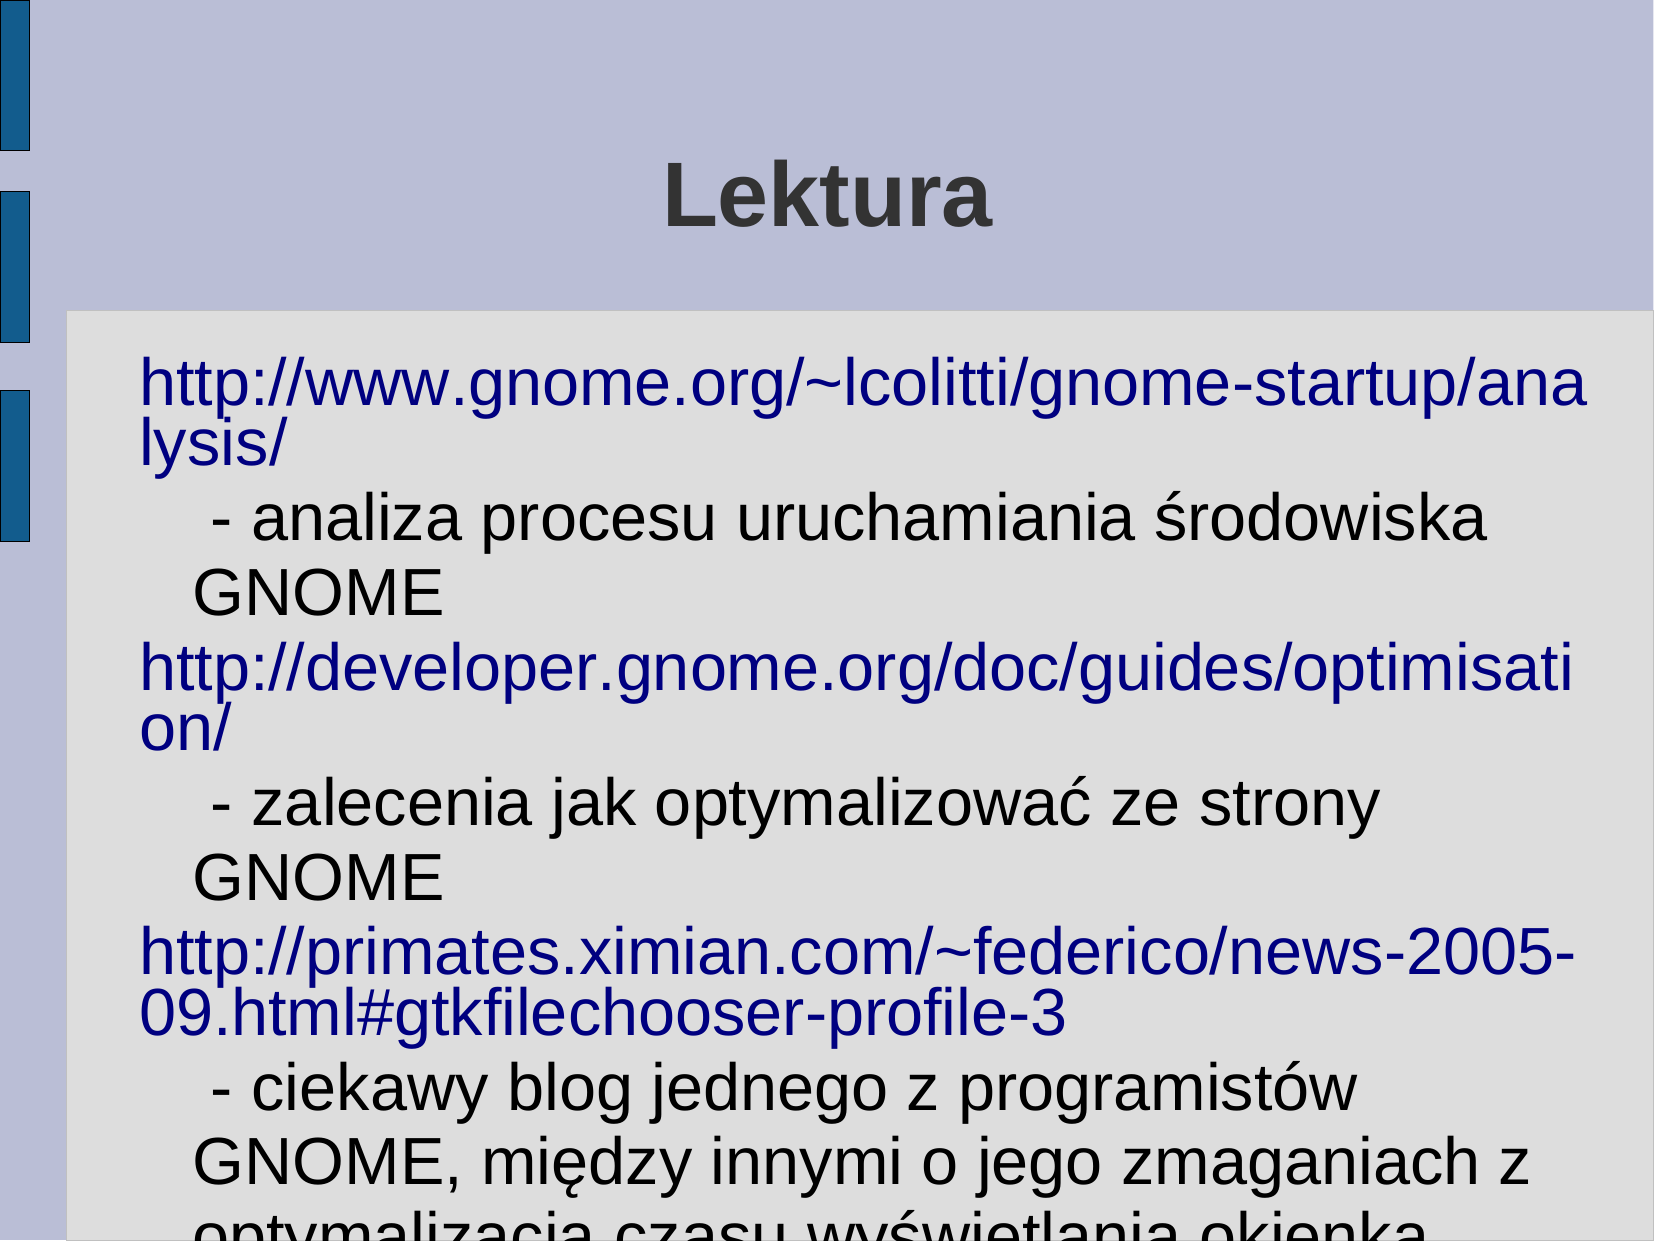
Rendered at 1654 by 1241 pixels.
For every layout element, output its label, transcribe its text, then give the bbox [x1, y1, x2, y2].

list http://www.gnome.org/~lcolitti/gnome-startup/analysis/ - analiza procesu uruchamiania środowiska GNOME http://developer.gnome.org/doc/guides/optimisation/ - zalecenia jak optymalizować ze strony GNOME http://primates.ximian.com/~federico/news-2005-09.html#gtkfilechooser-profile-3 - ciekawy blog jednego z programistów GNOME, między innymi o jego zmaganiach z optymalizacją czasu wyświetlania okienka otwarcia pliku w GNOME http://blogs.msdn.com/ricom/default.aspx - blog jednego z inżynierów Microsoftu zajmującego się optymalizacją [121, 344, 1595, 1178]
title Lektura [121, 91, 1534, 299]
